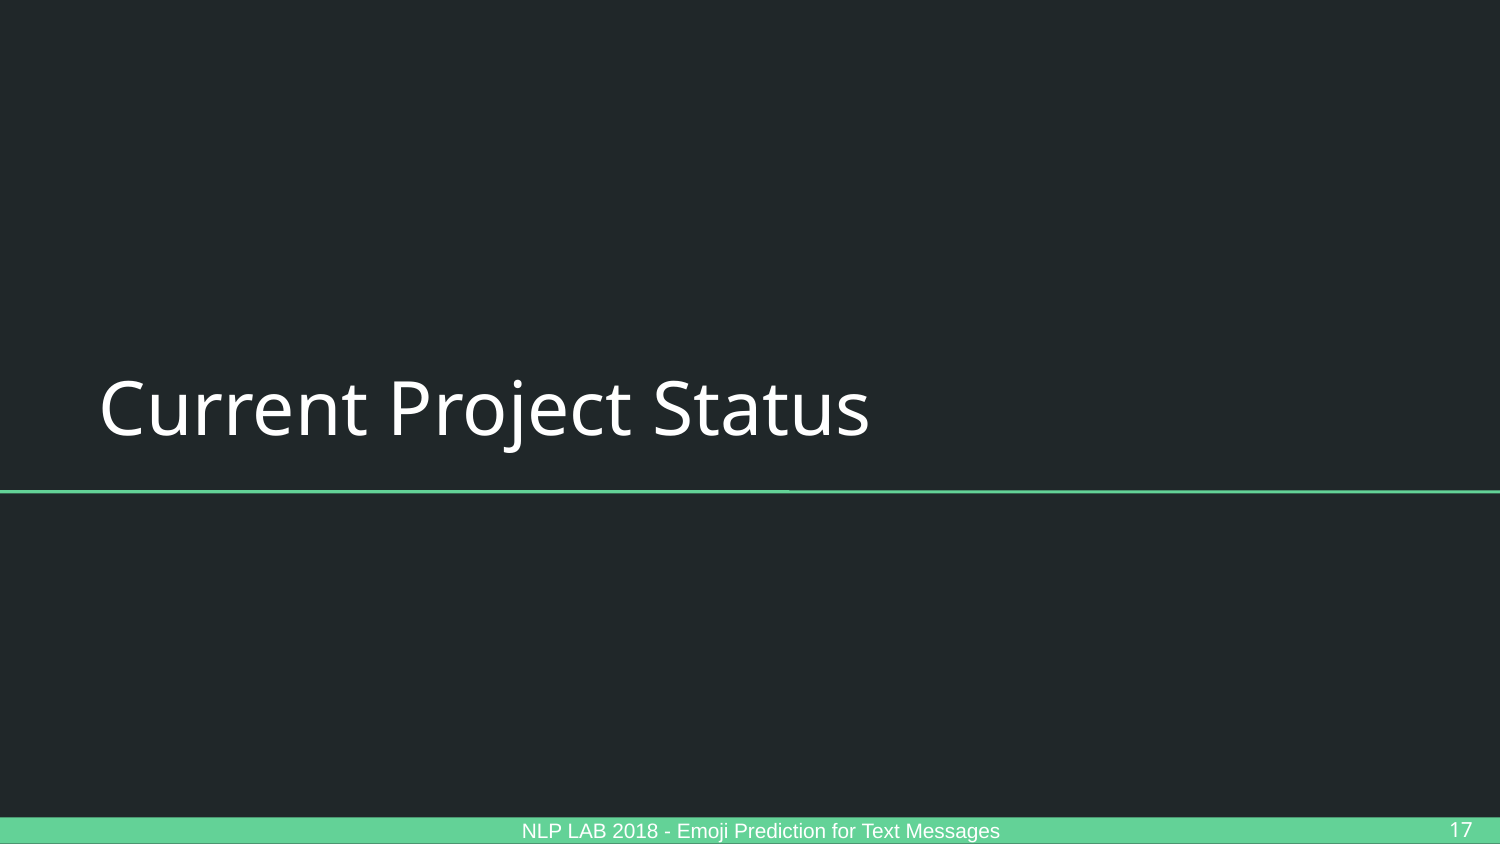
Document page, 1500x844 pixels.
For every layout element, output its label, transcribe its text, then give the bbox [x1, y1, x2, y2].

title Current Project Status [83, 337, 1417, 466]
slide_number <Foliennummer> [1397, 811, 1488, 844]
